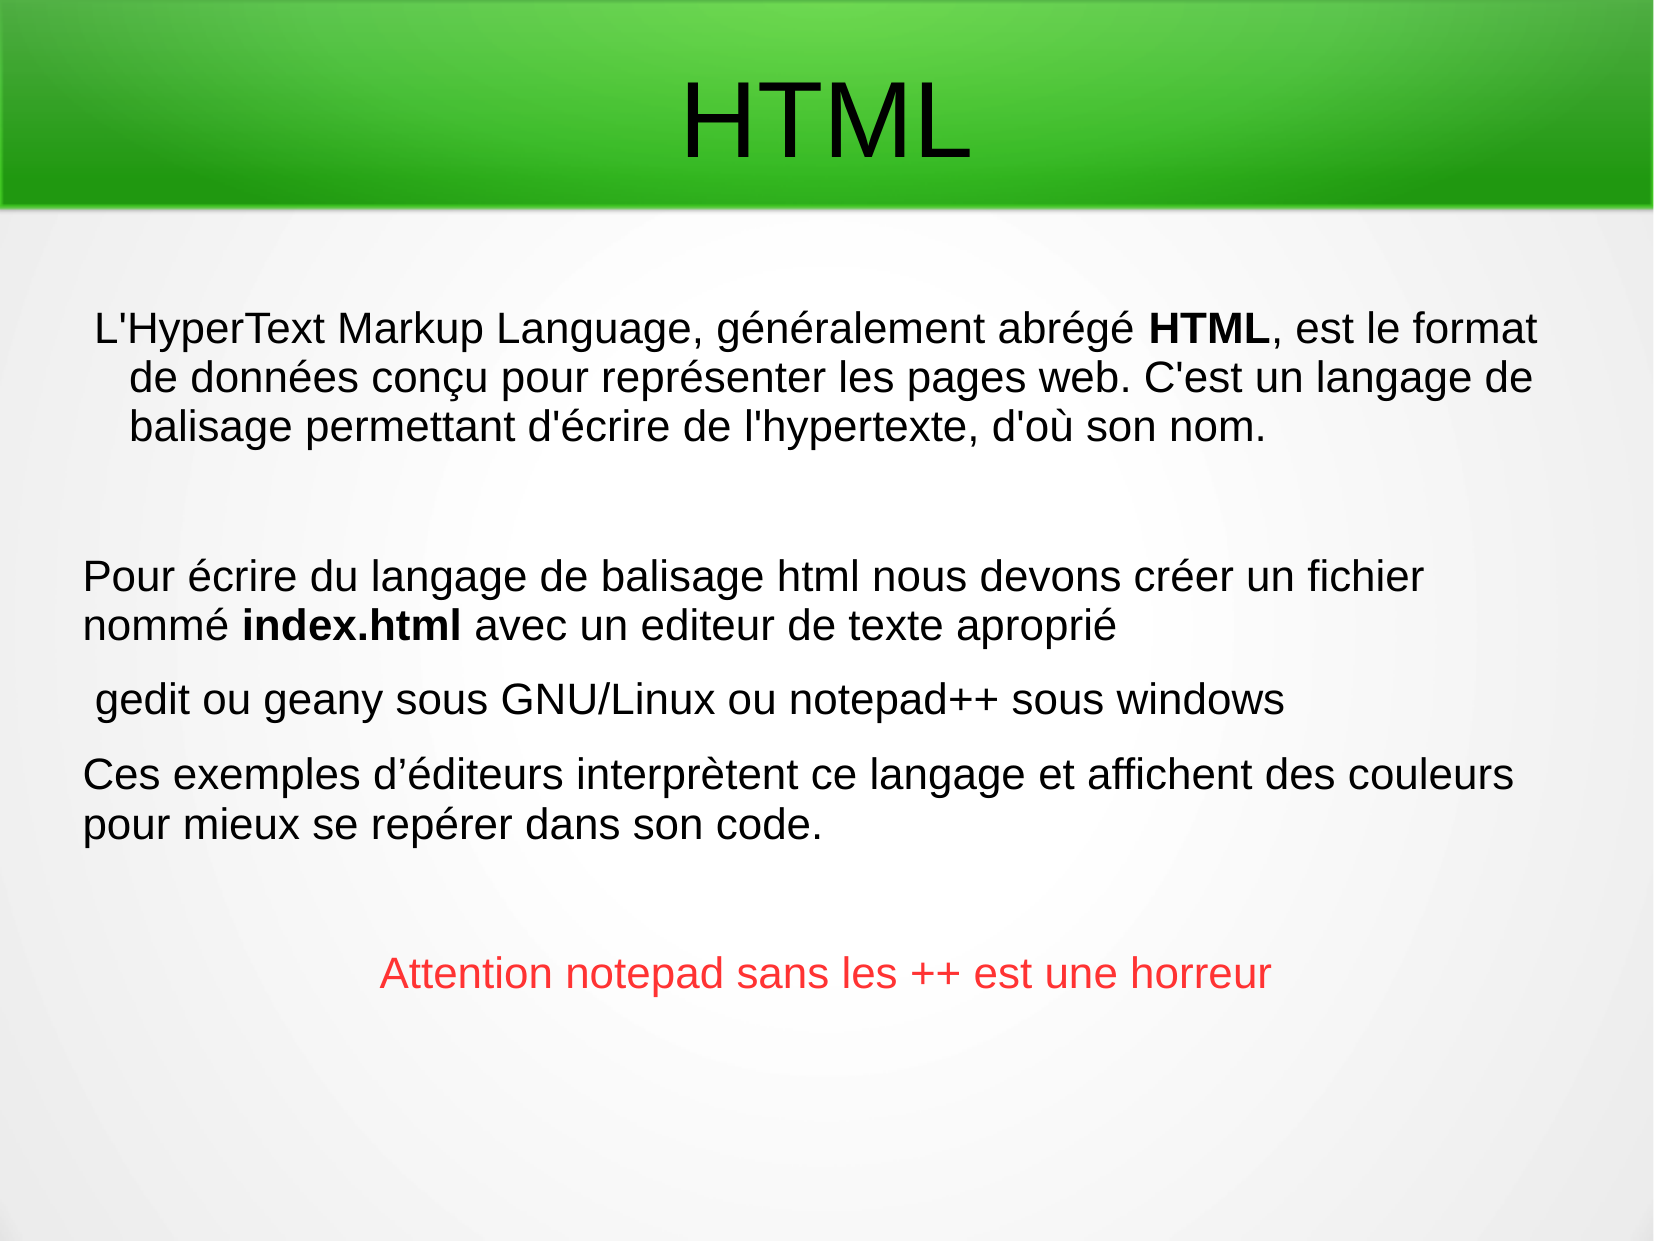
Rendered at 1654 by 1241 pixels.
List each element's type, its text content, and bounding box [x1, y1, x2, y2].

picture [0, 0, 1654, 1241]
list L'HyperText Markup Language, généralement abrégé HTML, est le format de données conçu pour représenter les pages web. C'est un langage de balisage permettant d'écrire de l'hypertexte, d'où son nom. Pour écrire du langage de balisage html nous devons créer un fichier nommé index.html avec un editeur de texte aproprié gedit ou geany sous GNU/Linux ou notepad++ sous windows Ces exemples d’éditeurs interprètent ce langage et affichent des couleurs pour mieux se repérer dans son code. Attention notepad sans les ++ est une horreur [82, 299, 1571, 1019]
title HTML [82, 47, 1571, 189]
